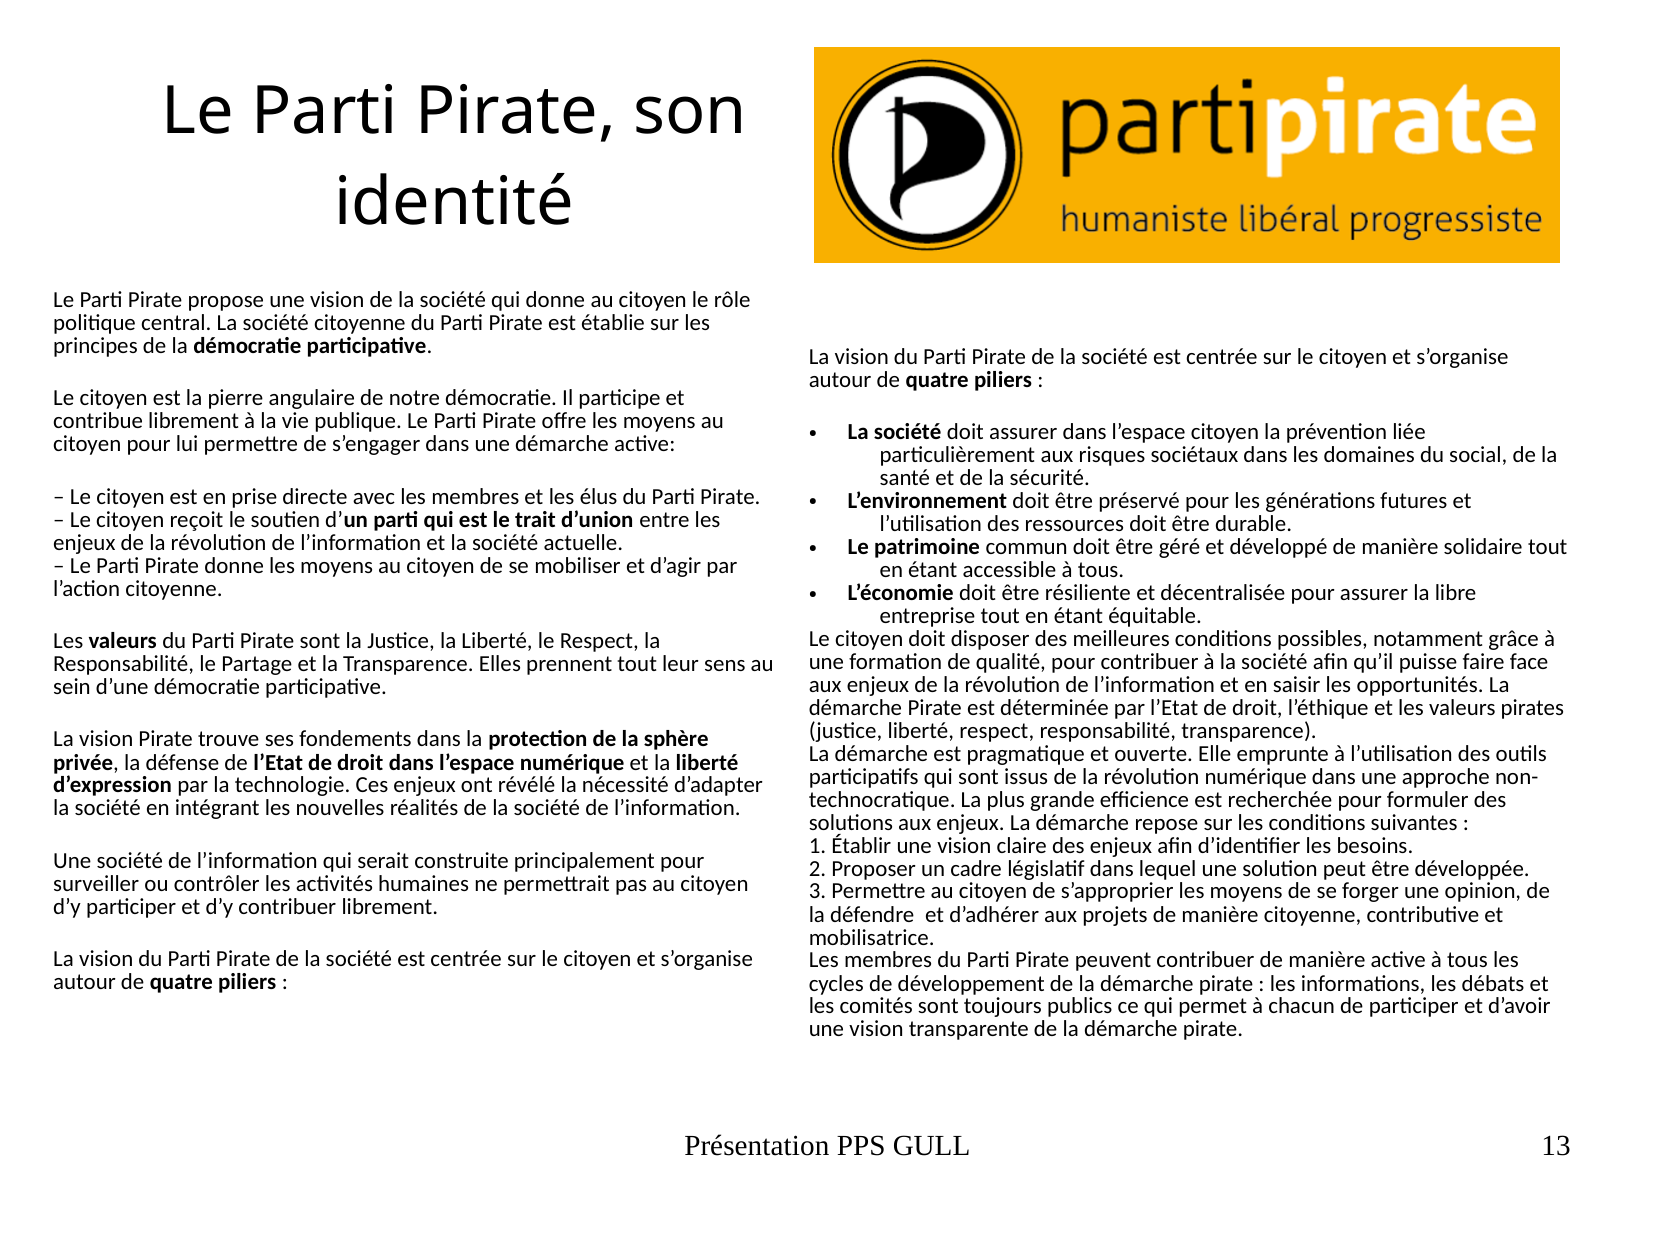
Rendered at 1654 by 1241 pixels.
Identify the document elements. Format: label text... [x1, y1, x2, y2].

picture [814, 47, 1560, 263]
title Le Parti Pirate, son identité [82, 49, 814, 257]
list Le Parti Pirate propose une vision de la société qui donne au citoyen le rôle politique central. La société citoyenne du Parti Pirate est établie sur les principes de la démocratie participative. Le citoyen est la pierre angulaire de notre démocratie. Il participe et contribue librement à la vie publique. Le Parti Pirate offre les moyens au citoyen pour lui permettre de s’engager dans une démarche active: – Le citoyen est en prise directe avec les membres et les élus du Parti Pirate. – Le citoyen reçoit le soutien d’un parti qui est le trait d’union entre les enjeux de la révolution de l’information et la société actuelle. – Le Parti Pirate donne les moyens au citoyen de se mobiliser et d’agir par l’action citoyenne. Les valeurs du Parti Pirate sont la Justice, la Liberté, le Respect, la Responsabilité, le Partage et la Transparence. Elles prennent tout leur sens au sein d’une démocratie participative. La vision Pirate trouve ses fondements dans la protection de la sphère privée, la défense de l’Etat de droit dans l’espace numérique et la liberté d’expression par la technologie. Ces enjeux ont révélé la nécessité d’adapter la société en intégrant les nouvelles réalités de la société de l’information. Une société de l’information qui serait construite principalement pour surveiller ou contrôler les activités humaines ne permettrait pas au citoyen d’y participer et d’y contribuer librement. La vision du Parti Pirate de la société est centrée sur le citoyen et s’organise autour de quatre piliers : [53, 290, 780, 1176]
list La vision du Parti Pirate de la société est centrée sur le citoyen et s’organise autour de quatre piliers : La société doit assurer dans l’espace citoyen la prévention liée particulièrement aux risques sociétaux dans les domaines du social, de la santé et de la sécurité. L’environnement doit être préservé pour les générations futures et l’utilisation des ressources doit être durable. Le patrimoine commun doit être géré et développé de manière solidaire tout en étant accessible à tous. L’économie doit être résiliente et décentralisée pour assurer la libre entreprise tout en étant équitable. Le citoyen doit disposer des meilleures conditions possibles, notamment grâce à une formation de qualité, pour contribuer à la société afin qu’il puisse faire face aux enjeux de la révolution de l’information et en saisir les opportunités. La démarche Pirate est déterminée par l’Etat de droit, l’éthique et les valeurs pirates (justice, liberté, respect, responsabilité, transparence). La démarche est pragmatique et ouverte. Elle emprunte à l’utilisation des outils participatifs qui sont issus de la révolution numérique dans une approche non-technocratique. La plus grande efficience est recherchée pour formuler des solutions aux enjeux. La démarche repose sur les conditions suivantes : 1. Établir une vision claire des enjeux afin d’identifier les besoins. 2. Proposer un cadre législatif dans lequel une solution peut être développée. 3. Permettre au citoyen de s’approprier les moyens de se forger une opinion, de la défendre et d’adhérer aux projets de manière citoyenne, contributive et mobilisatrice. Les membres du Parti Pirate peuvent contribuer de manière active à tous les cycles de développement de la démarche pirate : les informations, les débats et les comités sont toujours publics ce qui permet à chacun de participer et d’avoir une vision transparente de la démarche pirate. [808, 255, 1571, 1134]
